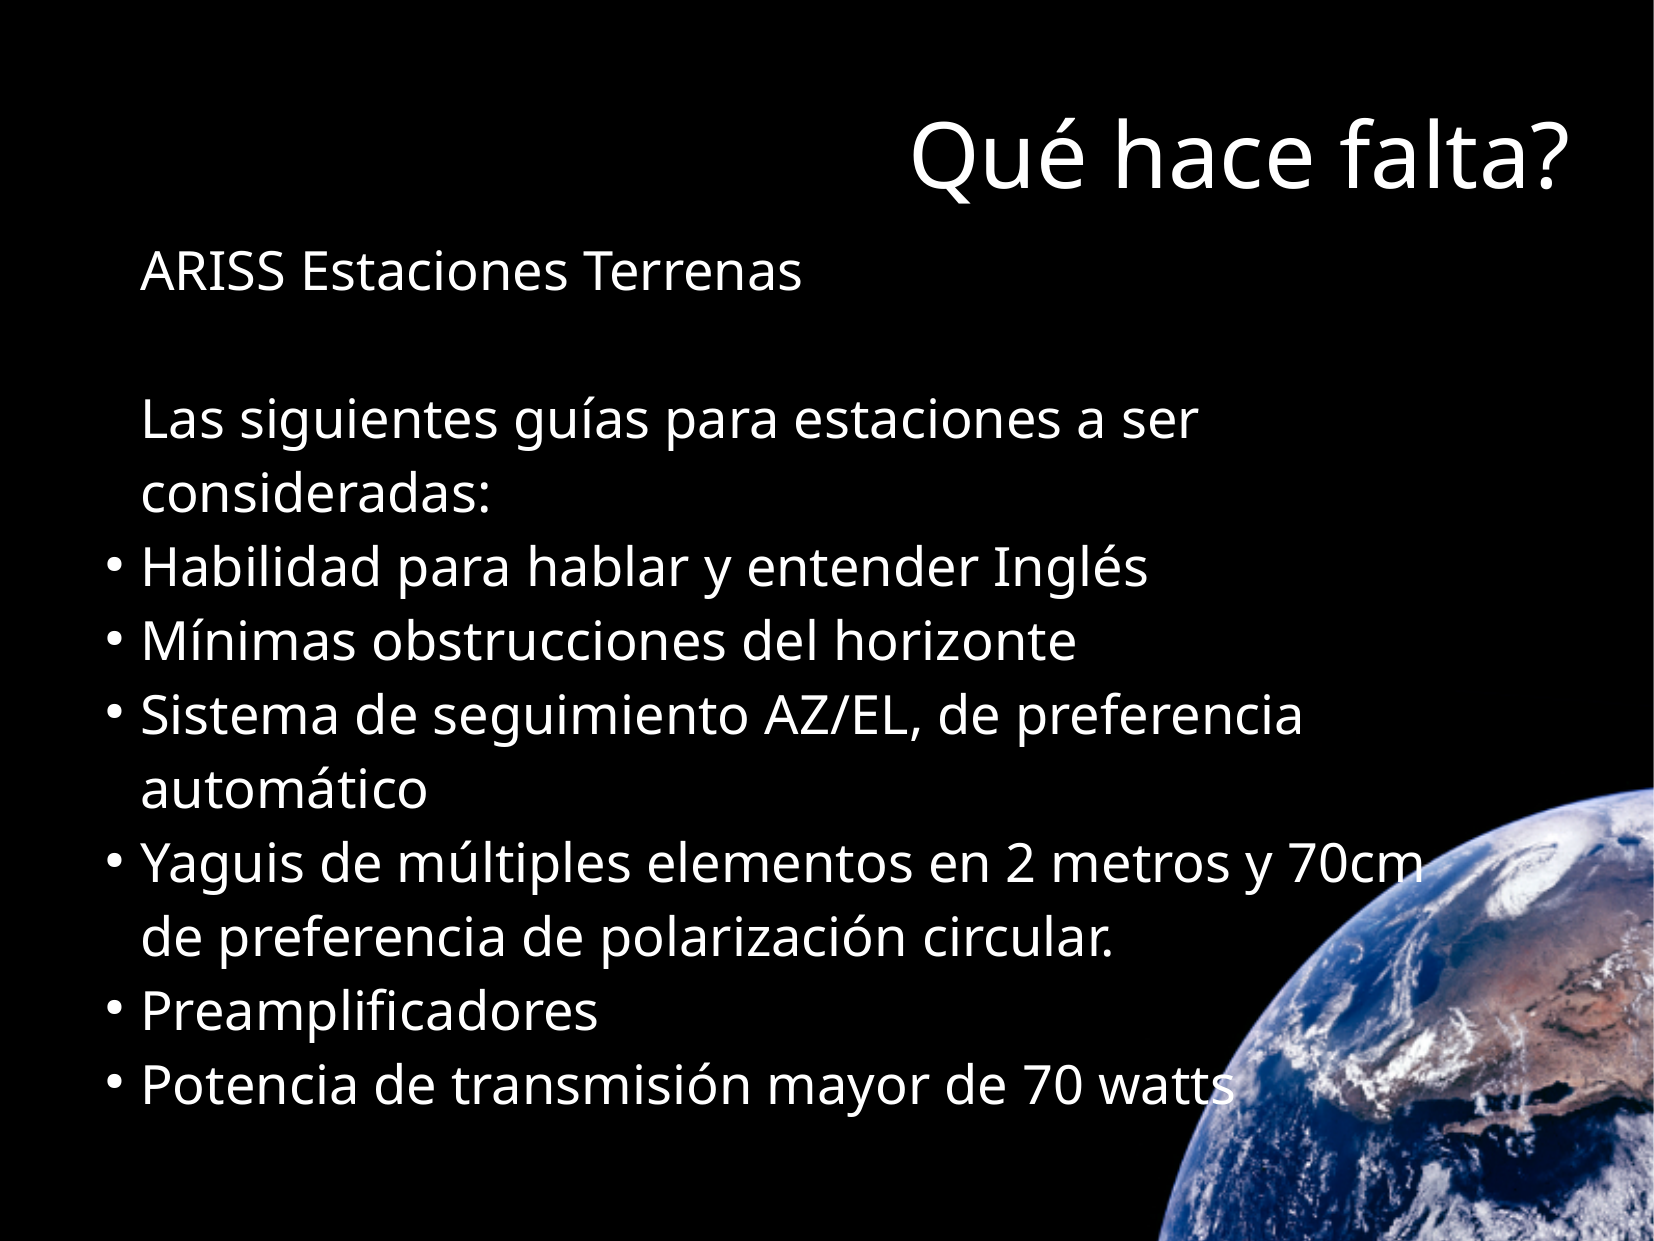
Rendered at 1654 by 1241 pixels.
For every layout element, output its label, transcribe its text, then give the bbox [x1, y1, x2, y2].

title Qué hace falta? [82, 49, 1571, 257]
picture [0, 0, 1654, 1241]
text_box ARISS Estaciones Terrenas Las siguientes guías para estaciones a ser consideradas: Habilidad para hablar y entender Inglés Mínimas obstrucciones del horizonte Sistema de seguimiento AZ/EL, de preferencia automático Yaguis de múltiples elementos en 2 metros y 70cm de preferencia de polarización circular. Preamplificadores Potencia de transmisión mayor de 70 watts [90, 225, 1516, 1046]
